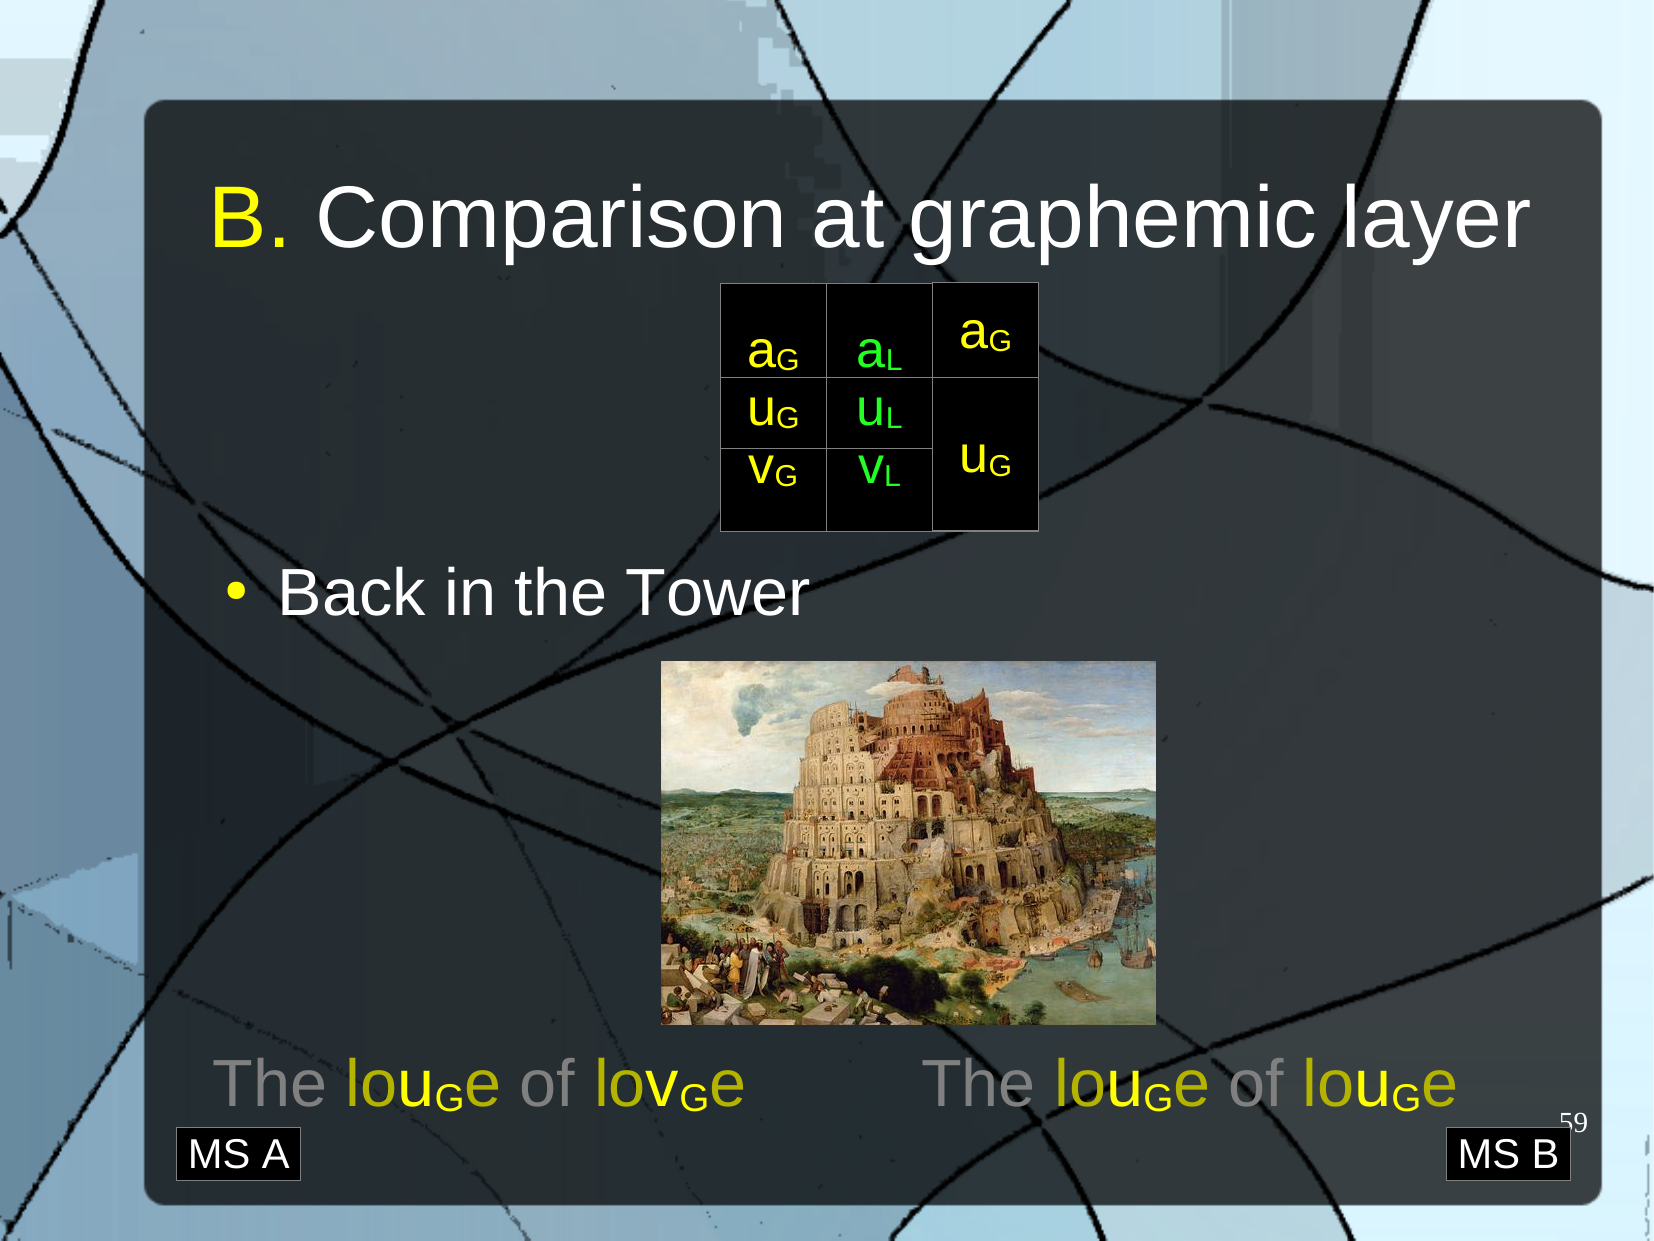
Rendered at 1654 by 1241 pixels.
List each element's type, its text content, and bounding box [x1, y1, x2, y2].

text_box uG [932, 377, 1039, 531]
text_box aG uG vG [721, 378, 827, 448]
text_box aG uG vG [721, 284, 827, 377]
text_box aG [932, 282, 1039, 377]
text_box aG uG vG [720, 449, 827, 532]
picture [0, 0, 1654, 1241]
text_box MS A [176, 1127, 301, 1181]
text_box aL uL vL [827, 284, 932, 377]
list Back in the Tower [206, 555, 1571, 1028]
text_box MS B [1446, 1127, 1571, 1181]
text_box aL uL vL [827, 449, 932, 532]
title B. Comparison at graphemic layer [159, 108, 1583, 325]
list The louGe of lovGe The louGe of louGe [141, 1046, 1506, 1241]
text_box aL uL vL [827, 378, 932, 448]
